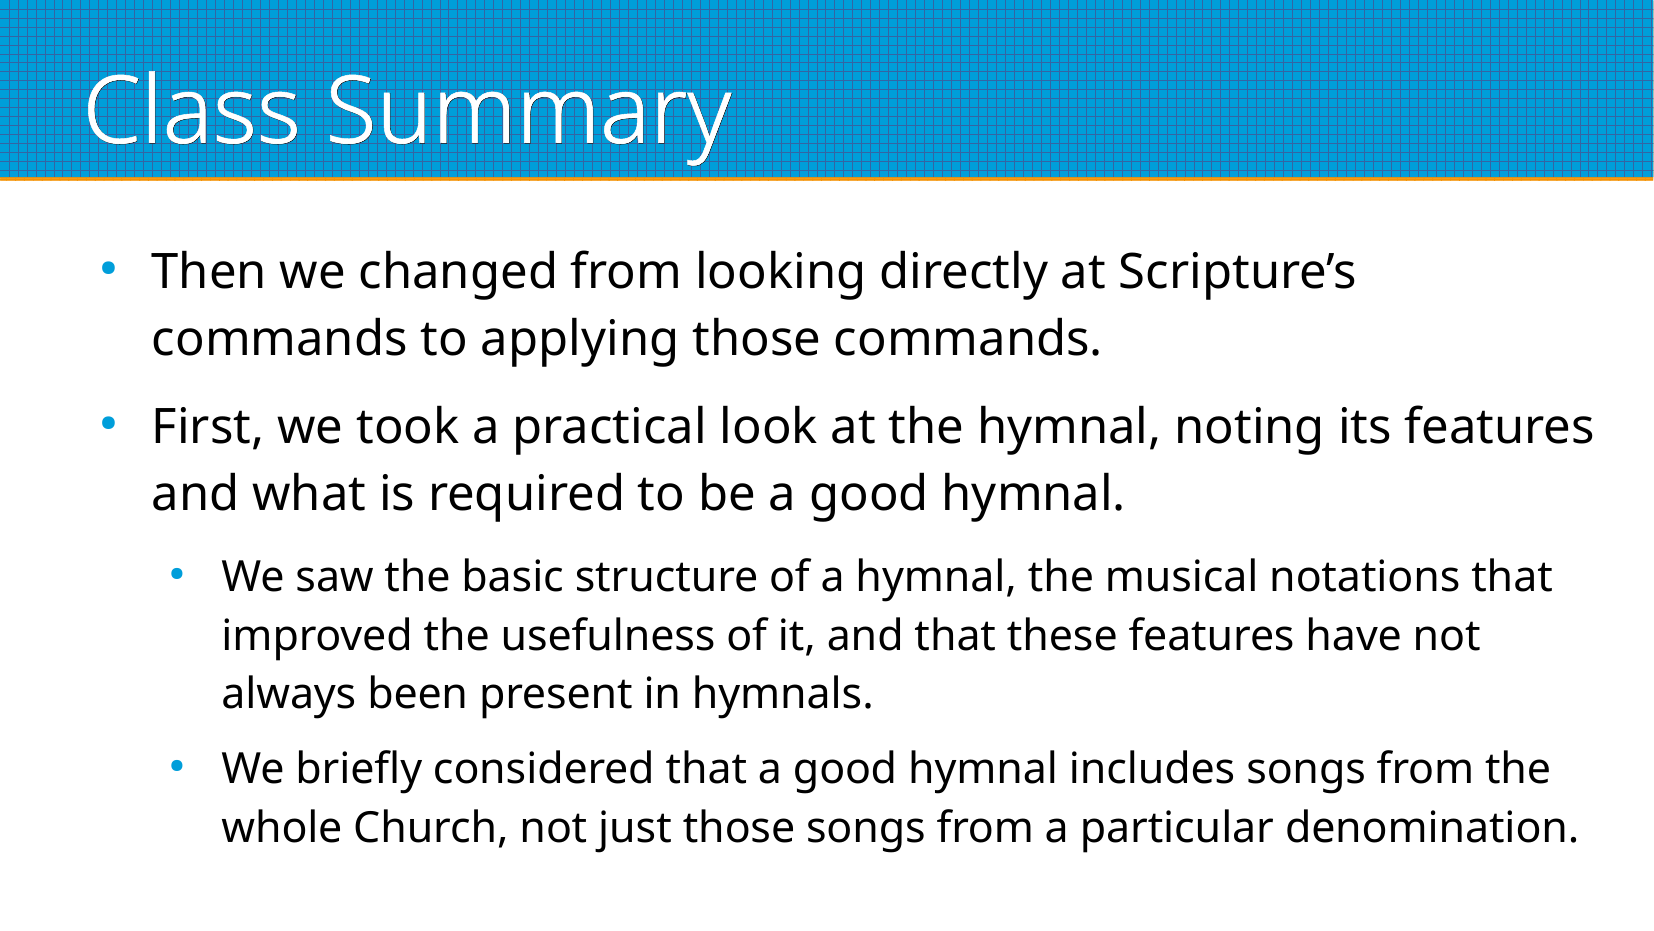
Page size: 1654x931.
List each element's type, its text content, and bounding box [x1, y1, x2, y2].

list Then we changed from looking directly at Scripture’s commands to applying those commands. First, we took a practical look at the hymnal, noting its features and what is required to be a good hymnal. We saw the basic structure of a hymnal, the musical notations that improved the usefulness of it, and that these features have not always been present in hymnals. We briefly considered that a good hymnal includes songs from the whole Church, not just those songs from a particular denomination. [82, 236, 1613, 863]
title Class Summary [82, 14, 1571, 171]
